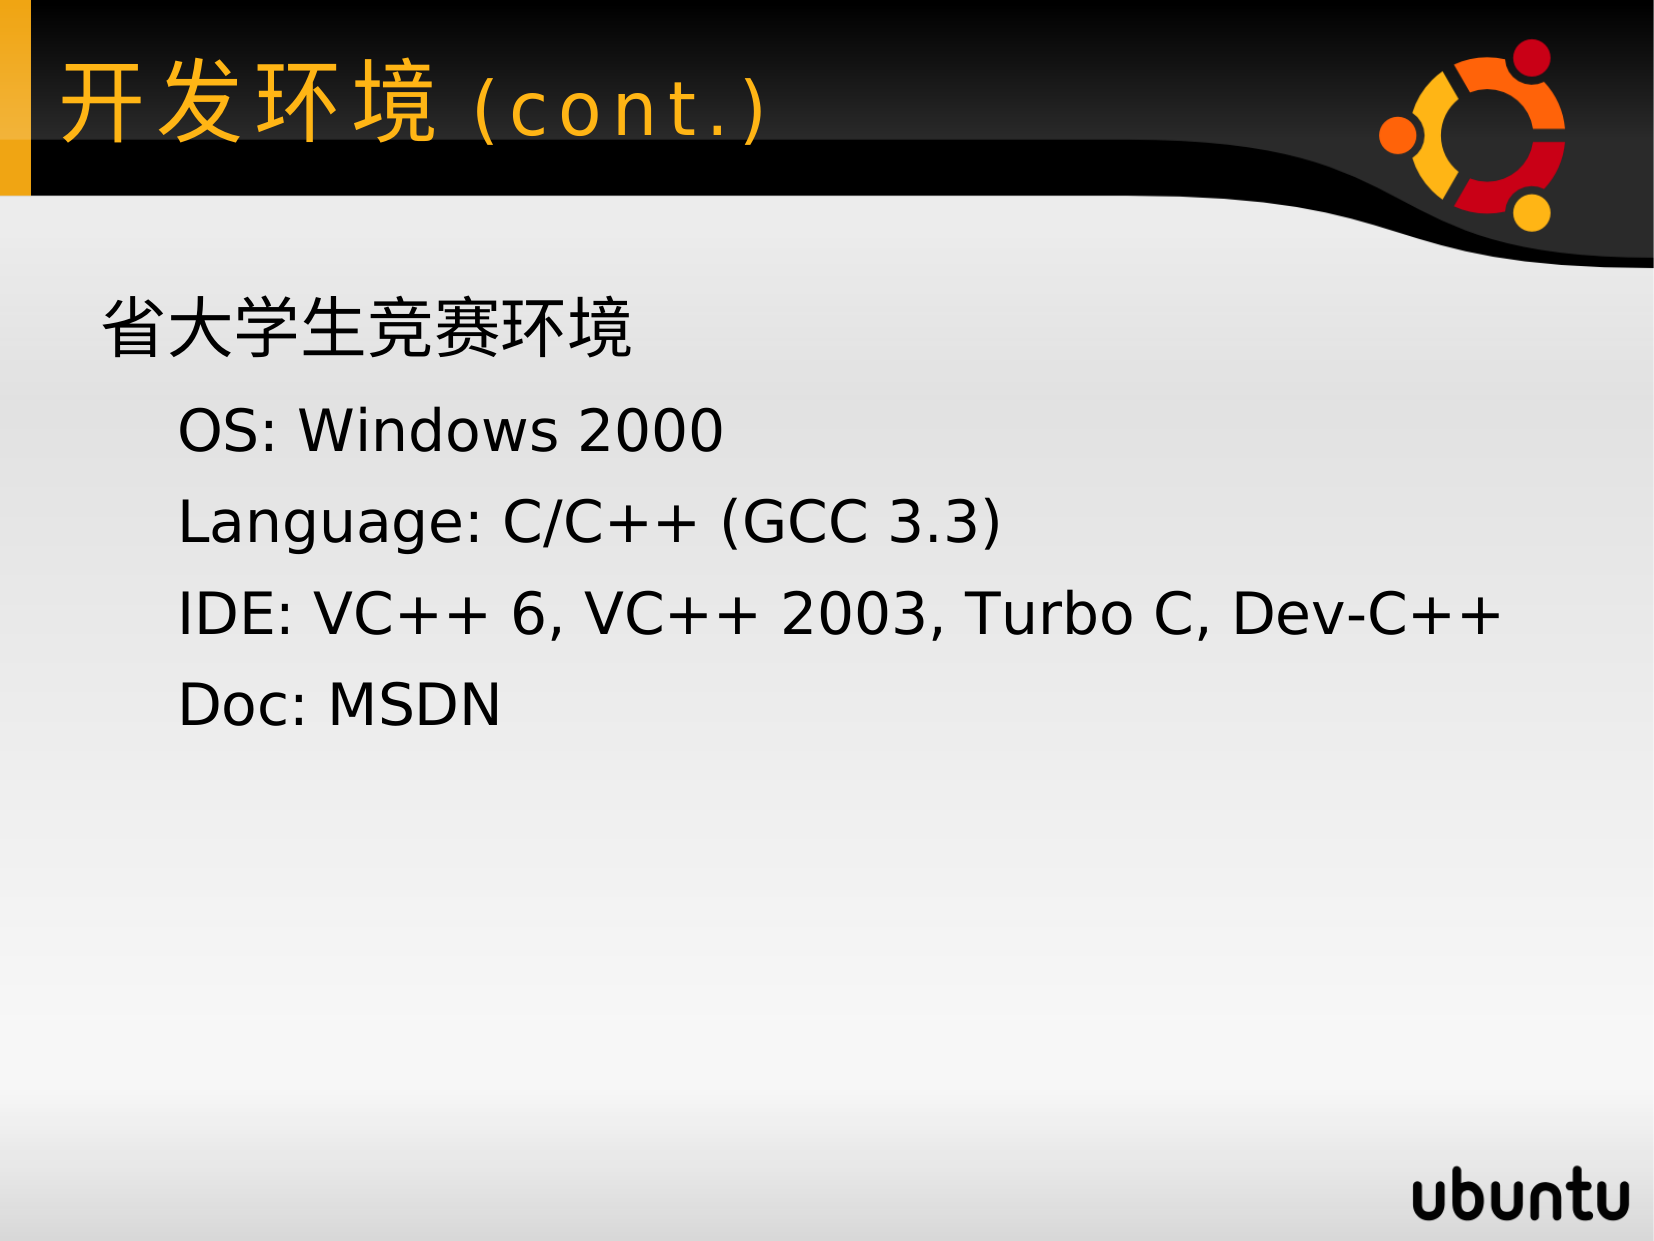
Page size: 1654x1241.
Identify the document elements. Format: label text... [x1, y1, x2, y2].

list 省大学生竞赛环境 OS: Windows 2000 Language: C/C++ (GCC 3.3) IDE: VC++ 6, VC++ 2003, Turbo C, Dev-C++ Doc: MSDN [82, 290, 1571, 1094]
title 开发环境(cont.) [59, 36, 1270, 171]
picture [0, 0, 1654, 1241]
